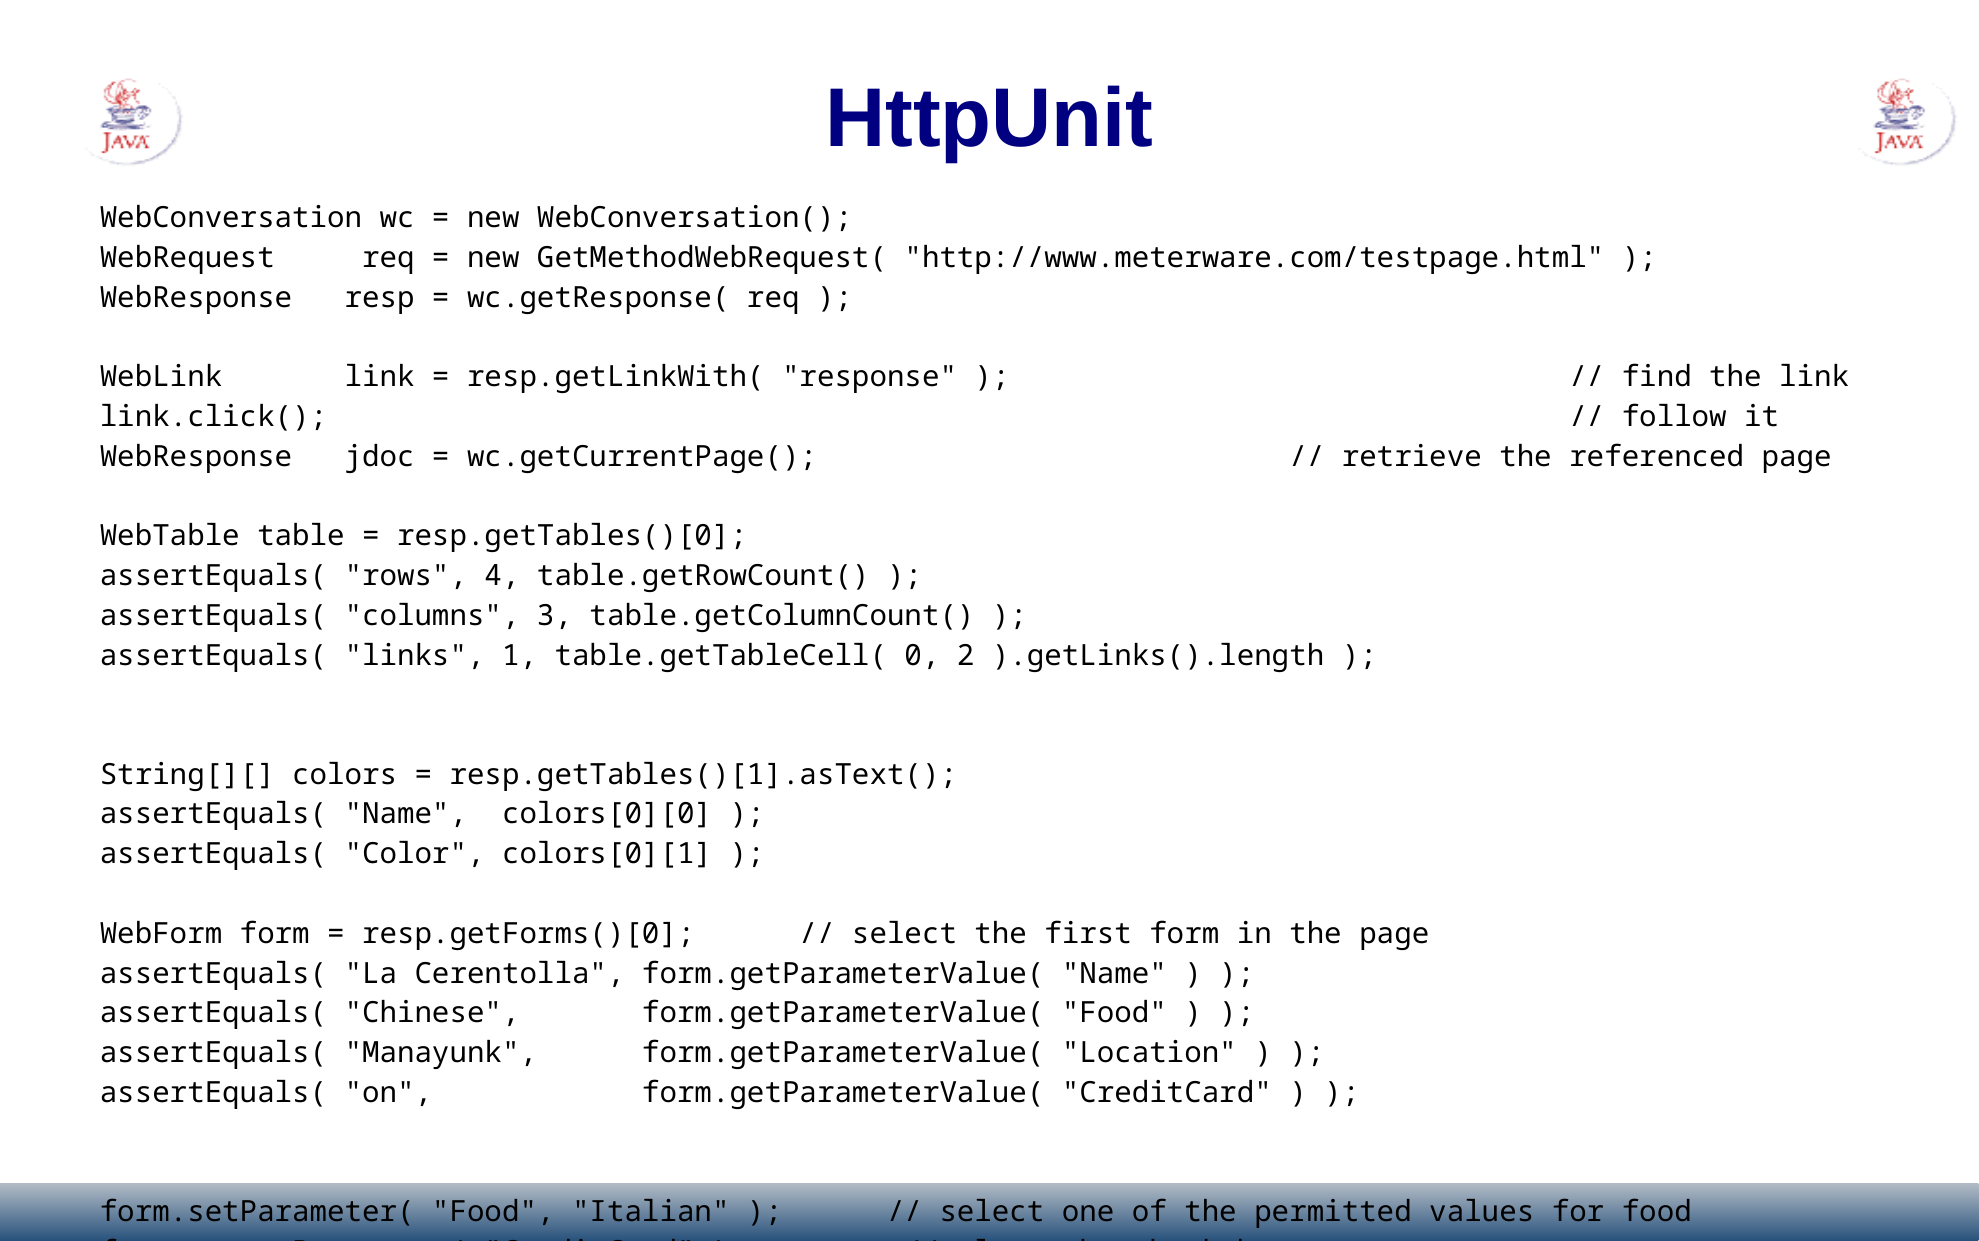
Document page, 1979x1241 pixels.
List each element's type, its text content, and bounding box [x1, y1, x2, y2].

picture [69, 71, 126, 169]
title HttpUnit [126, 14, 1853, 196]
text_box WebConversation wc = new WebConversation(); WebRequest req = new GetMethodWebRequest( "http://www.meterware.com/testpage.html" ); WebResponse resp = wc.getResponse( req ); WebLink link = resp.getLinkWith( "response" ); // find the link link.click(); // follow it WebResponse jdoc = wc.getCurrentPage(); // retrieve the referenced page WebTable table = resp.getTables()[0]; assertEquals( "rows", 4, table.getRowCount() ); assertEquals( "columns", 3, table.getColumnCount() ); assertEquals( "links", 1, table.getTableCell( 0, 2 ).getLinks().length ); String[][] colors = resp.getTables()[1].asText(); assertEquals( "Name", colors[0][0] ); assertEquals( "Color", colors[0][1] ); WebForm form = resp.getForms()[0]; // select the first form in the page assertEquals( "La Cerentolla", form.getParameterValue( "Name" ) ); assertEquals( "Chinese", form.getParameterValue( "Food" ) ); assertEquals( "Manayunk", form.getParameterValue( "Location" ) ); assertEquals( "on", form.getParameterValue( "CreditCard" ) ); form.setParameter( "Food", "Italian" ); // select one of the permitted values for food form.removeParameter( "CreditCard" ); // clear the check box form.submit(); // submit the form [29, 196, 1945, 1241]
picture [1853, 71, 1961, 169]
